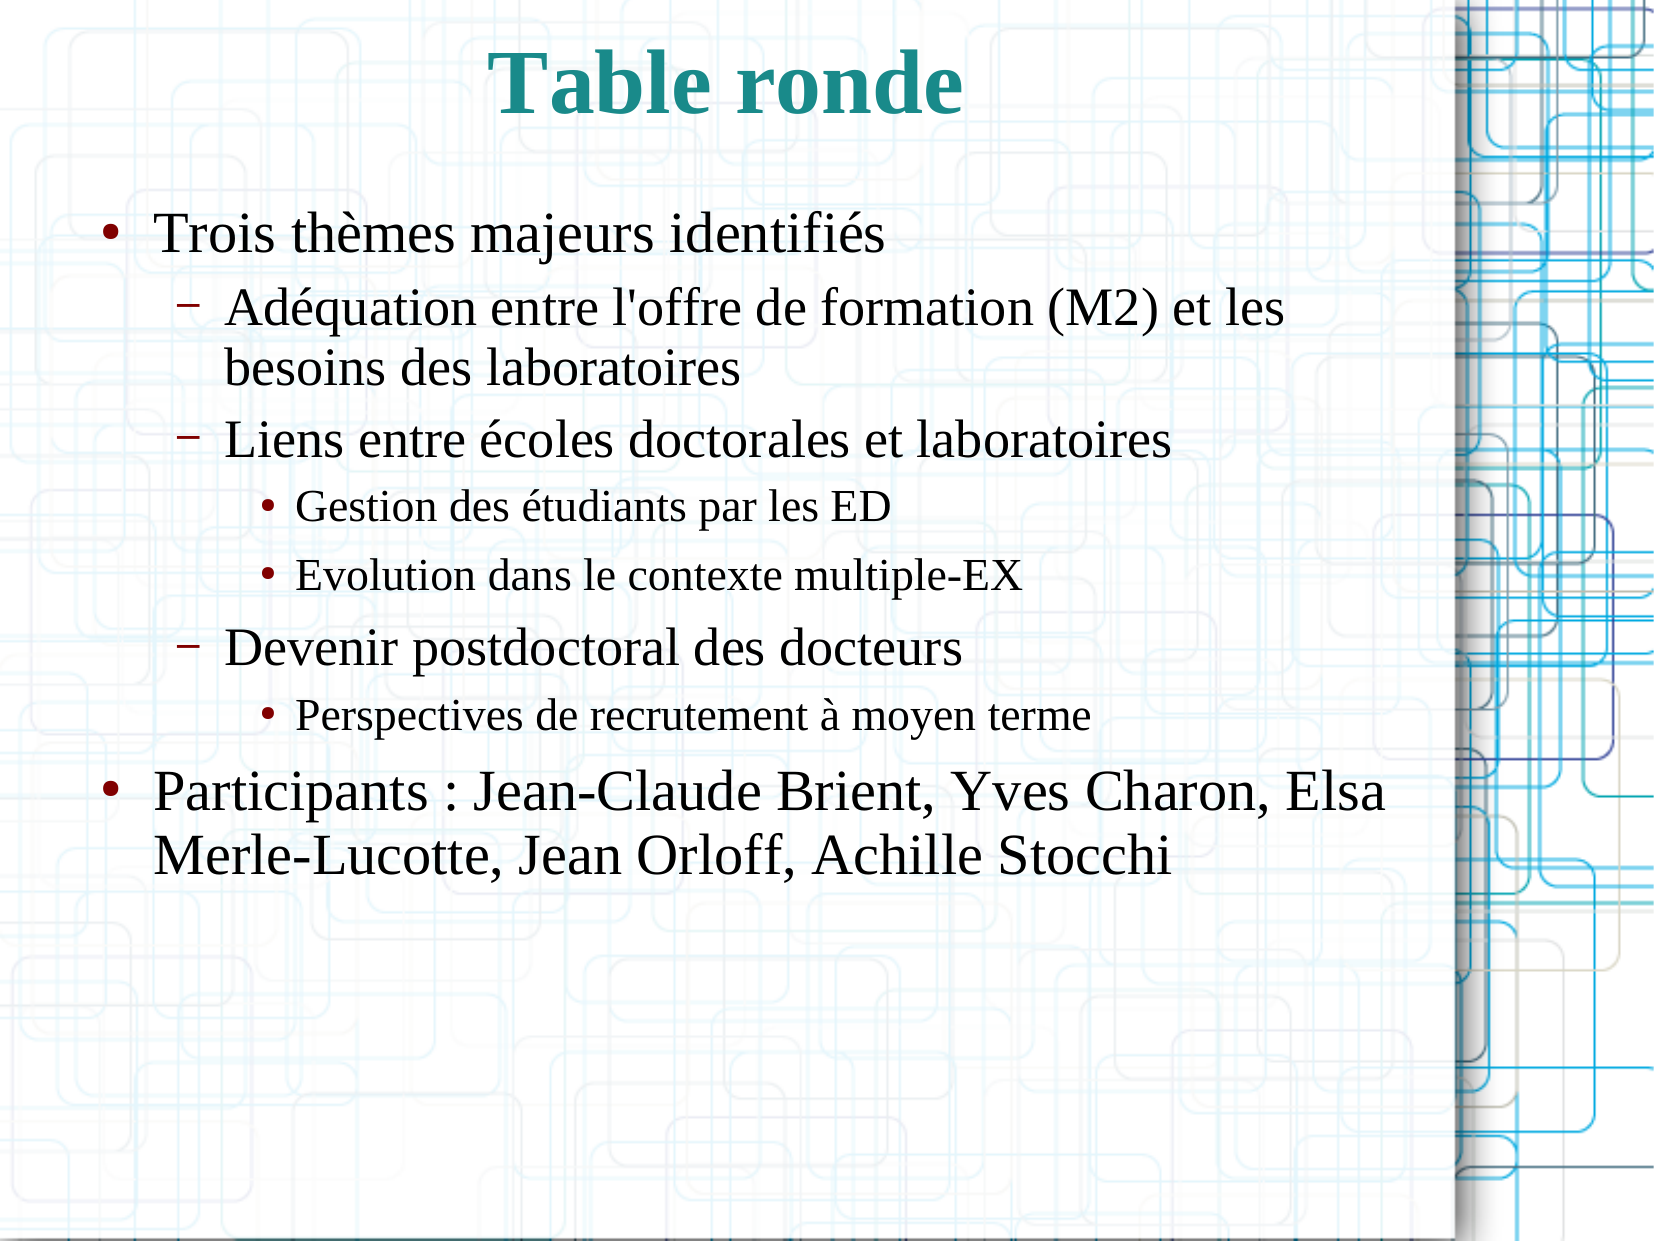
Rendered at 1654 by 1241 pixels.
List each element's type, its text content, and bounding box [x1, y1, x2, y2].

title Table ronde [0, 29, 1453, 136]
picture [0, 0, 1654, 1241]
list Trois thèmes majeurs identifiés Adéquation entre l'offre de formation (M2) et les besoins des laboratoires Liens entre écoles doctorales et laboratoires Gestion des étudiants par les ED Evolution dans le contexte multiple-EX Devenir postdoctoral des docteurs Perspectives de recrutement à moyen terme Participants : Jean-Claude Brient, Yves Charon, Elsa Merle-Lucotte, Jean Orloff, Achille Stocchi [82, 200, 1418, 1205]
